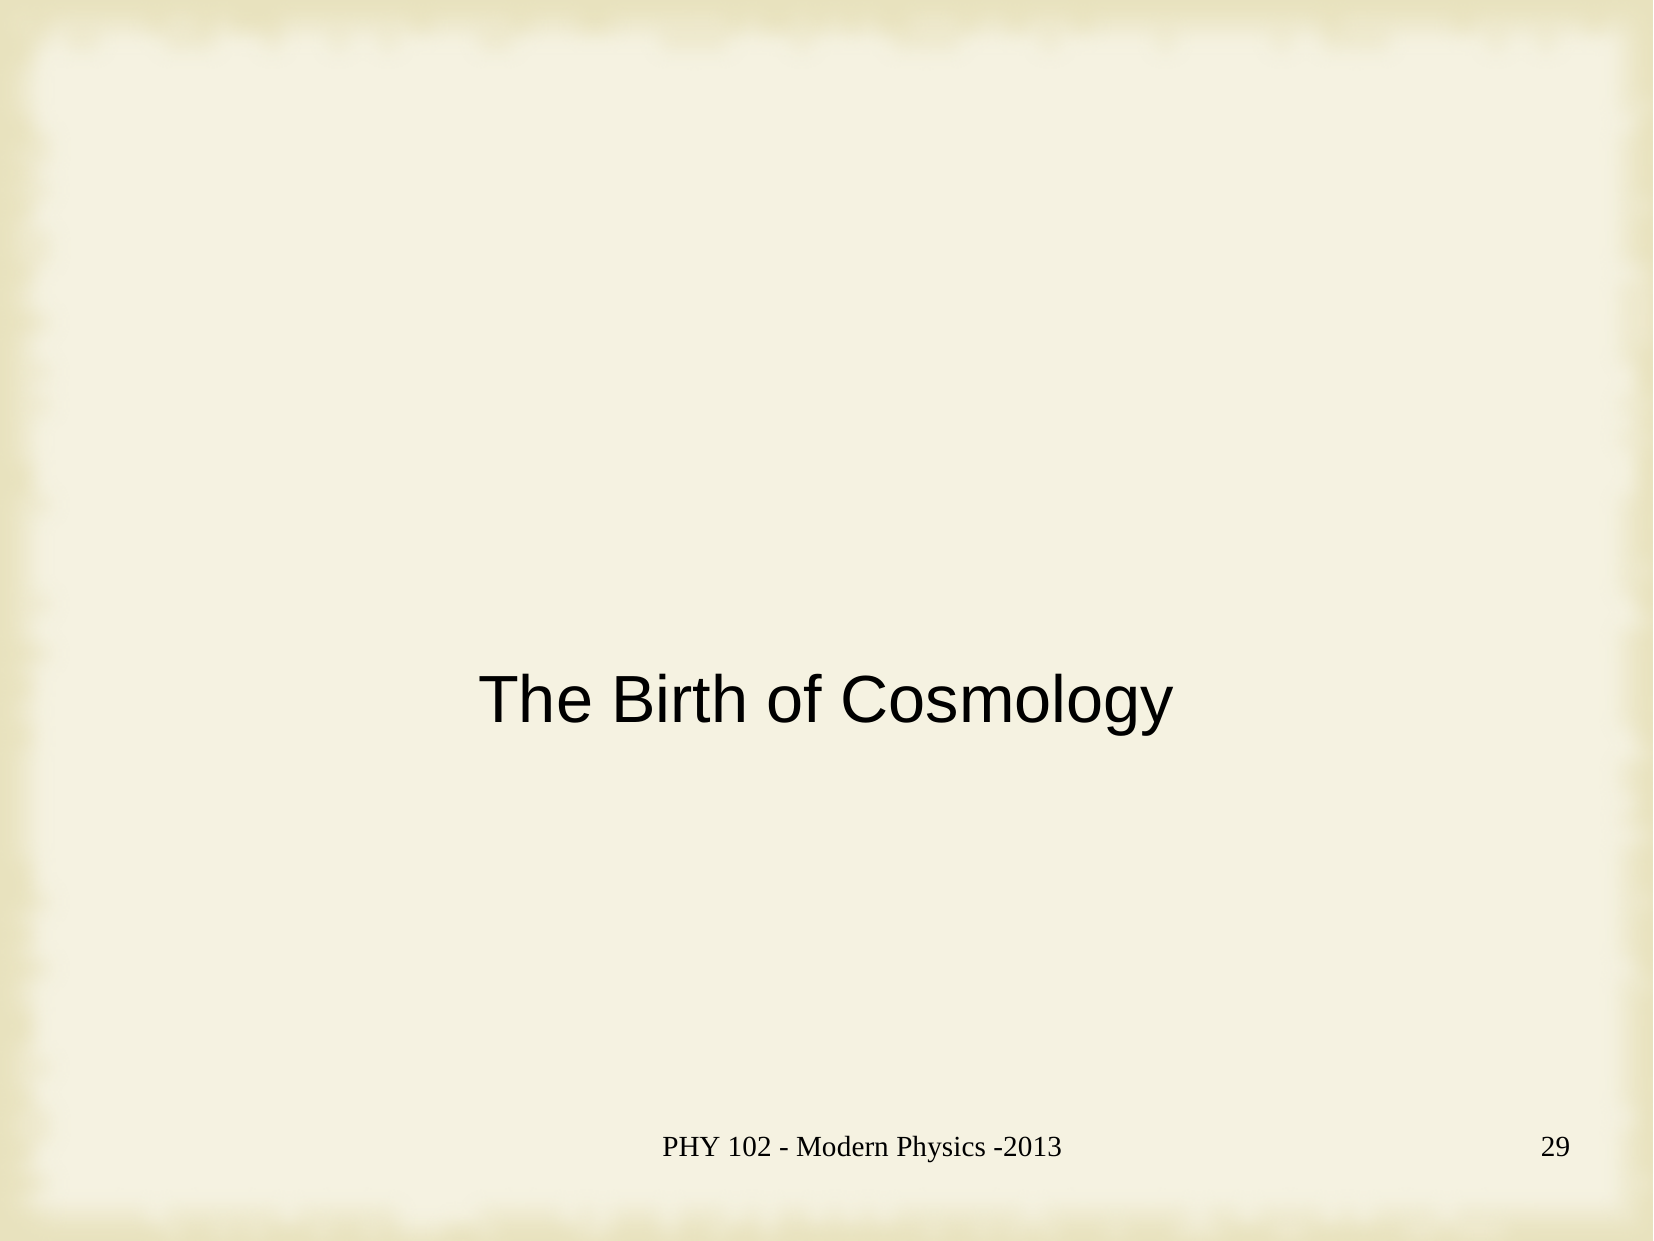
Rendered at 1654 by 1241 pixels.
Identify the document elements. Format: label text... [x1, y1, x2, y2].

picture [0, 0, 1653, 1241]
subtitle The Birth of Cosmology [82, 290, 1571, 1109]
